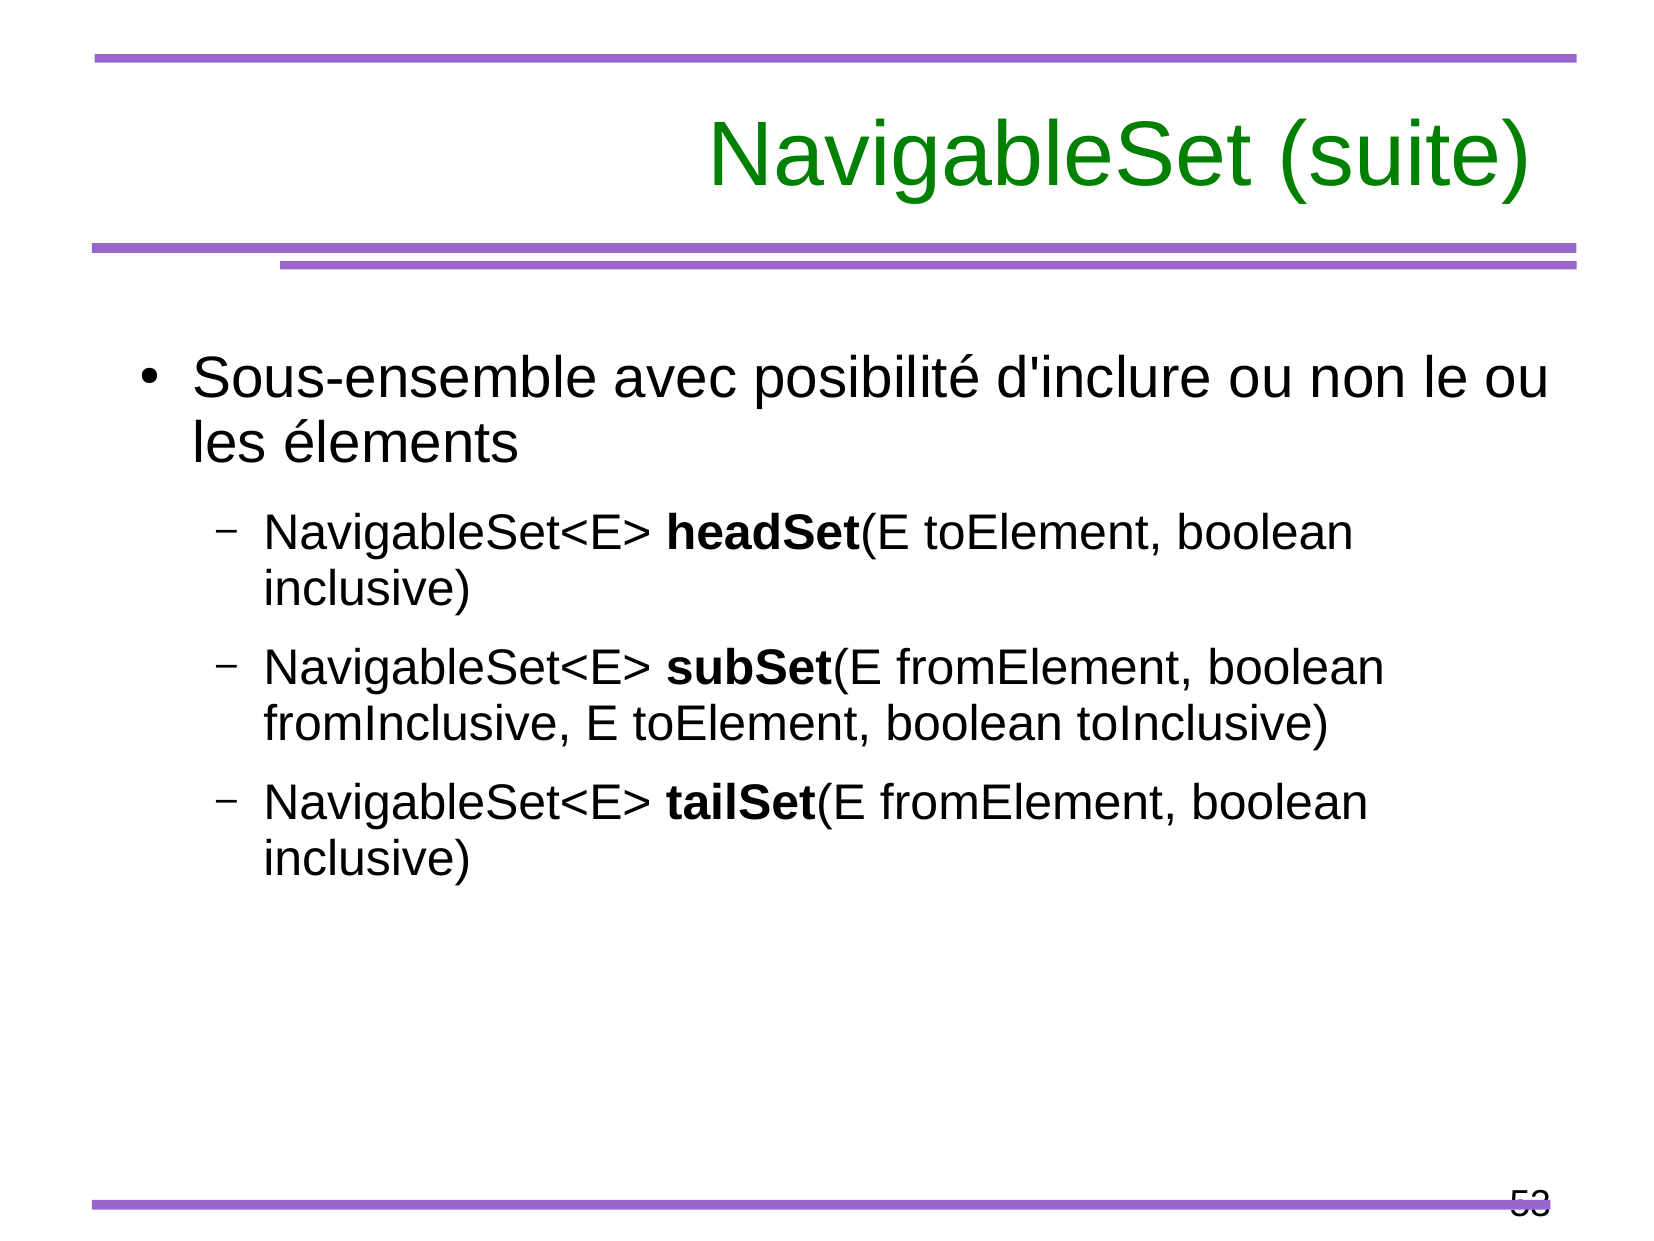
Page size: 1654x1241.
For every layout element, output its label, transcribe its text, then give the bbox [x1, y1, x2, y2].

list Sous-ensemble avec posibilité d'inclure ou non le ou les élements NavigableSet<E> headSet(E toElement, boolean inclusive) NavigableSet<E> subSet(E fromElement, boolean fromInclusive, E toElement, boolean toInclusive) NavigableSet<E> tailSet(E fromElement, boolean inclusive) [121, 344, 1570, 1127]
title NavigableSet (suite) [121, 49, 1534, 257]
